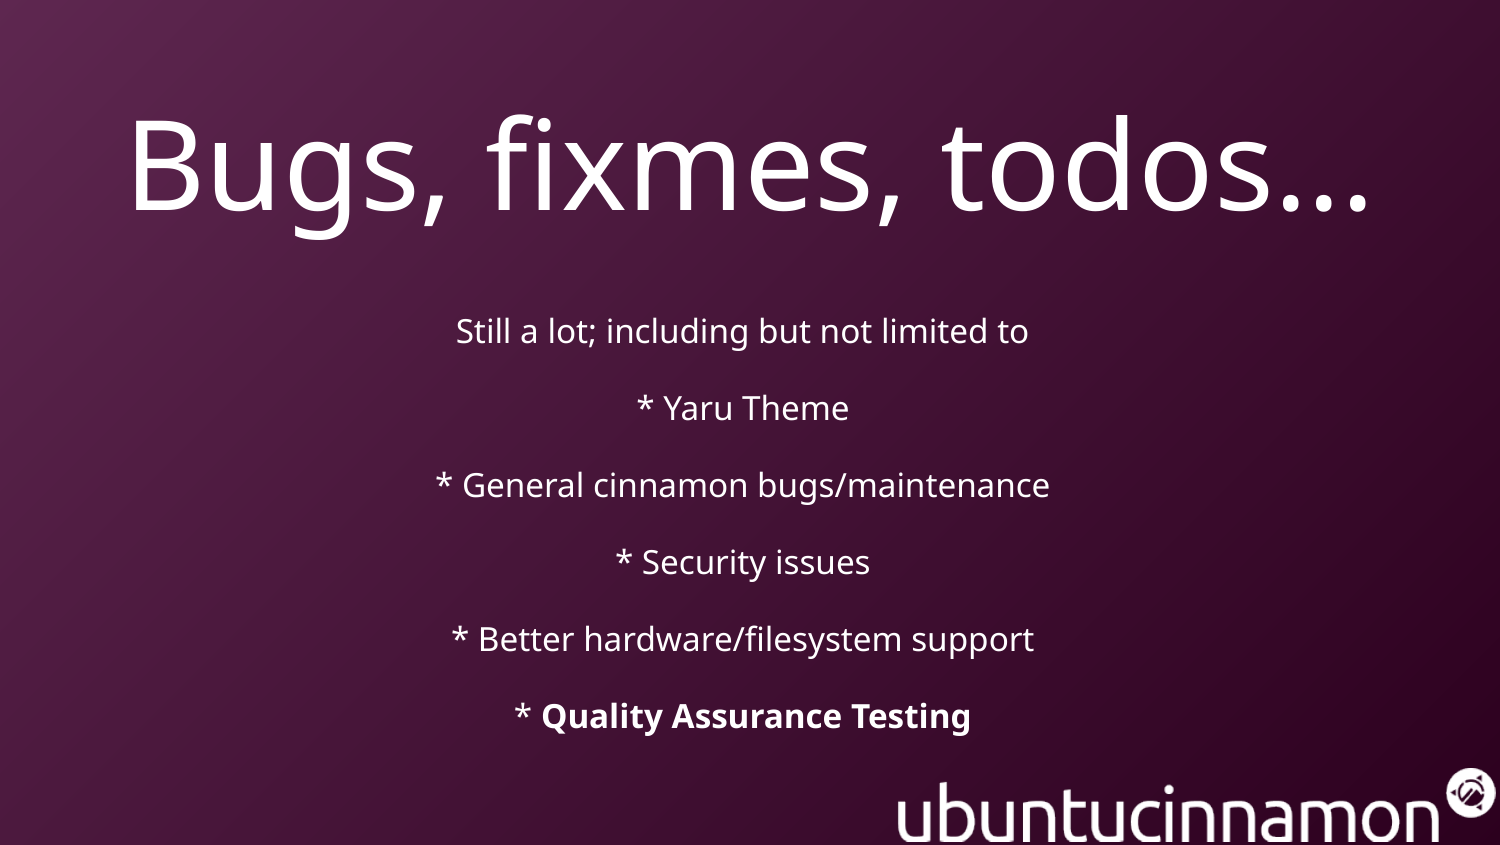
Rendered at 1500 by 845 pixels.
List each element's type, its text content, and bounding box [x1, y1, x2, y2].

picture [862, 768, 1496, 842]
title Bugs, fixmes, todos... [51, 0, 1449, 262]
list Still a lot; including but not limited to * Yaru Theme * General cinnamon bugs/maintenance * Security issues * Better hardware/filesystem support * Quality Assurance Testing [37, 286, 1449, 826]
